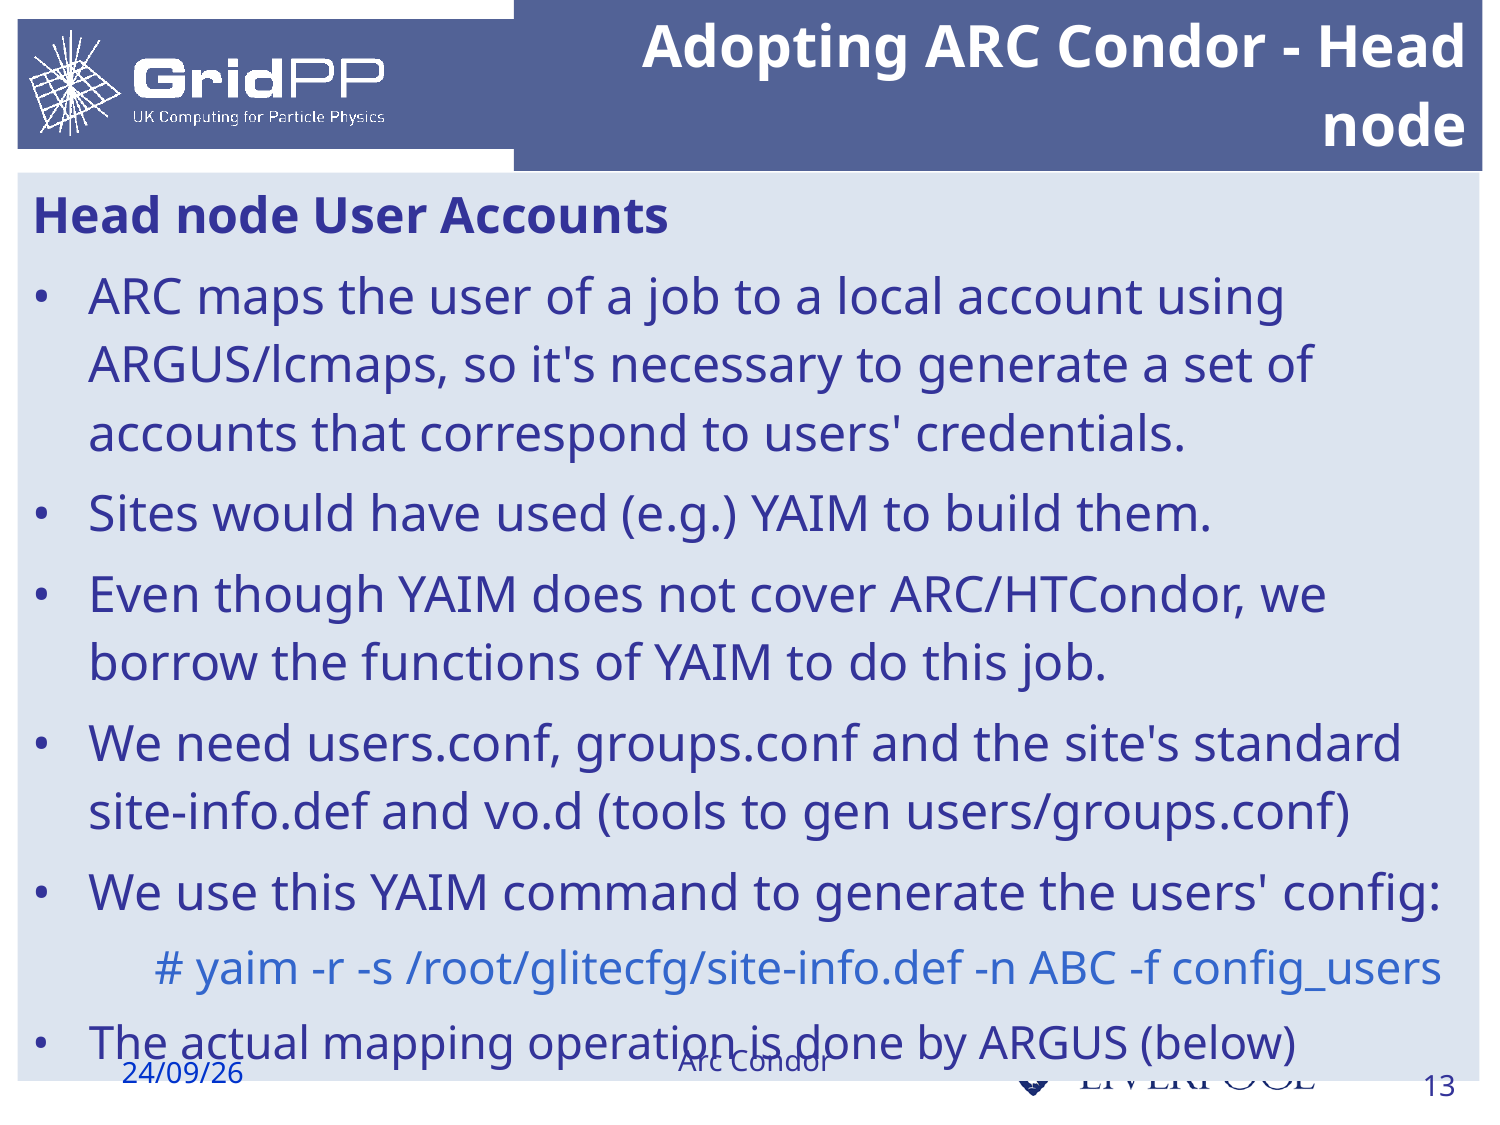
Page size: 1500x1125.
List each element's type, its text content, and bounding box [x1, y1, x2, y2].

picture [1009, 1081, 1323, 1096]
picture [29, 30, 384, 136]
title Adopting ARC Condor - Head node [513, 19, 1483, 149]
list Head node User Accounts ARC maps the user of a job to a local account using ARGUS/lcmaps, so it's necessary to generate a set of accounts that correspond to users' credentials. Sites would have used (e.g.) YAIM to build them. Even though YAIM does not cover ARC/HTCondor, we borrow the functions of YAIM to do this job. We need users.conf, groups.conf and the site's standard site-info.def and vo.d (tools to gen users/groups.conf) We use this YAIM command to generate the users' config: # yaim -r -s /root/glitecfg/site-info.def -n ABC -f config_users The actual mapping operation is done by ARGUS (below) [17, 172, 1480, 960]
text_box 02/03/16 [29, 1046, 337, 1095]
text_box Arc Condor [536, 1034, 975, 1094]
text_box <number> [1388, 1059, 1471, 1094]
